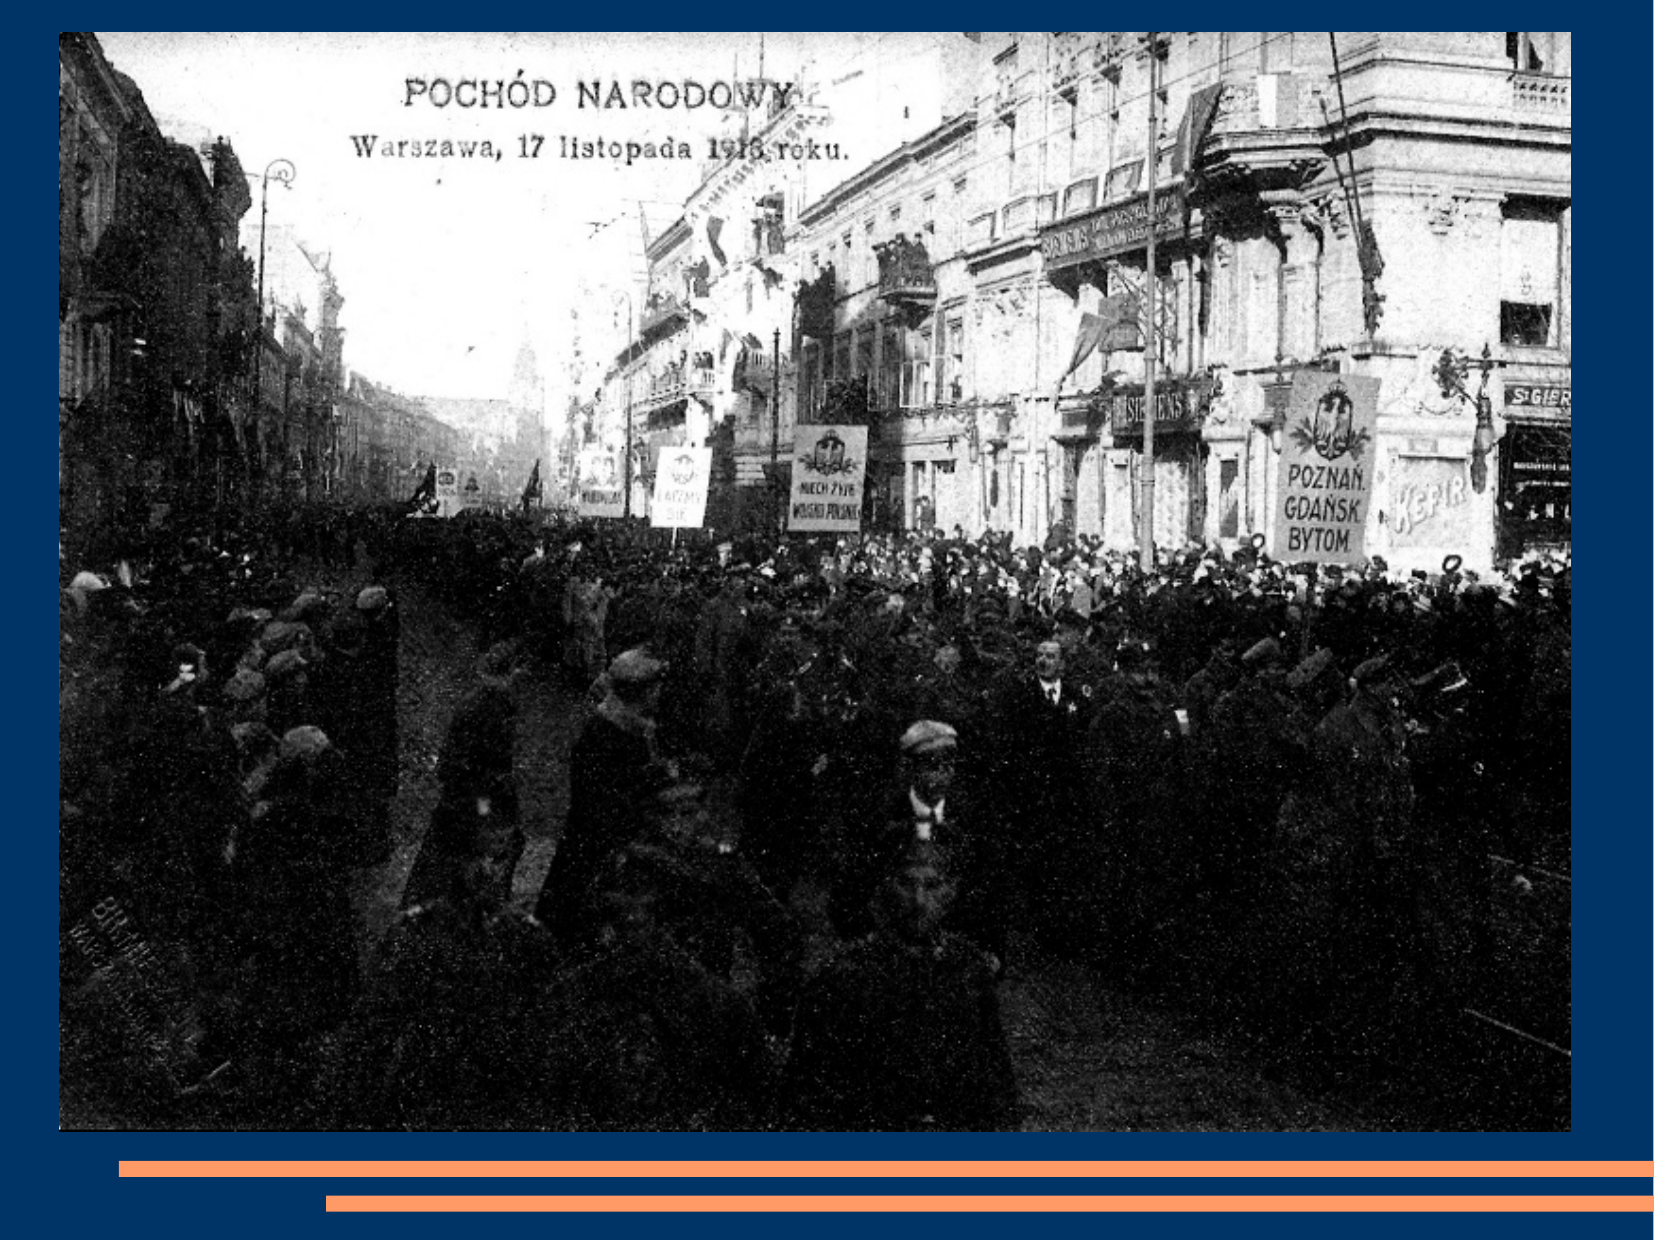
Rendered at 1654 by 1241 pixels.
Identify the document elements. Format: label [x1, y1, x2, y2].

picture [59, 32, 1571, 1132]
